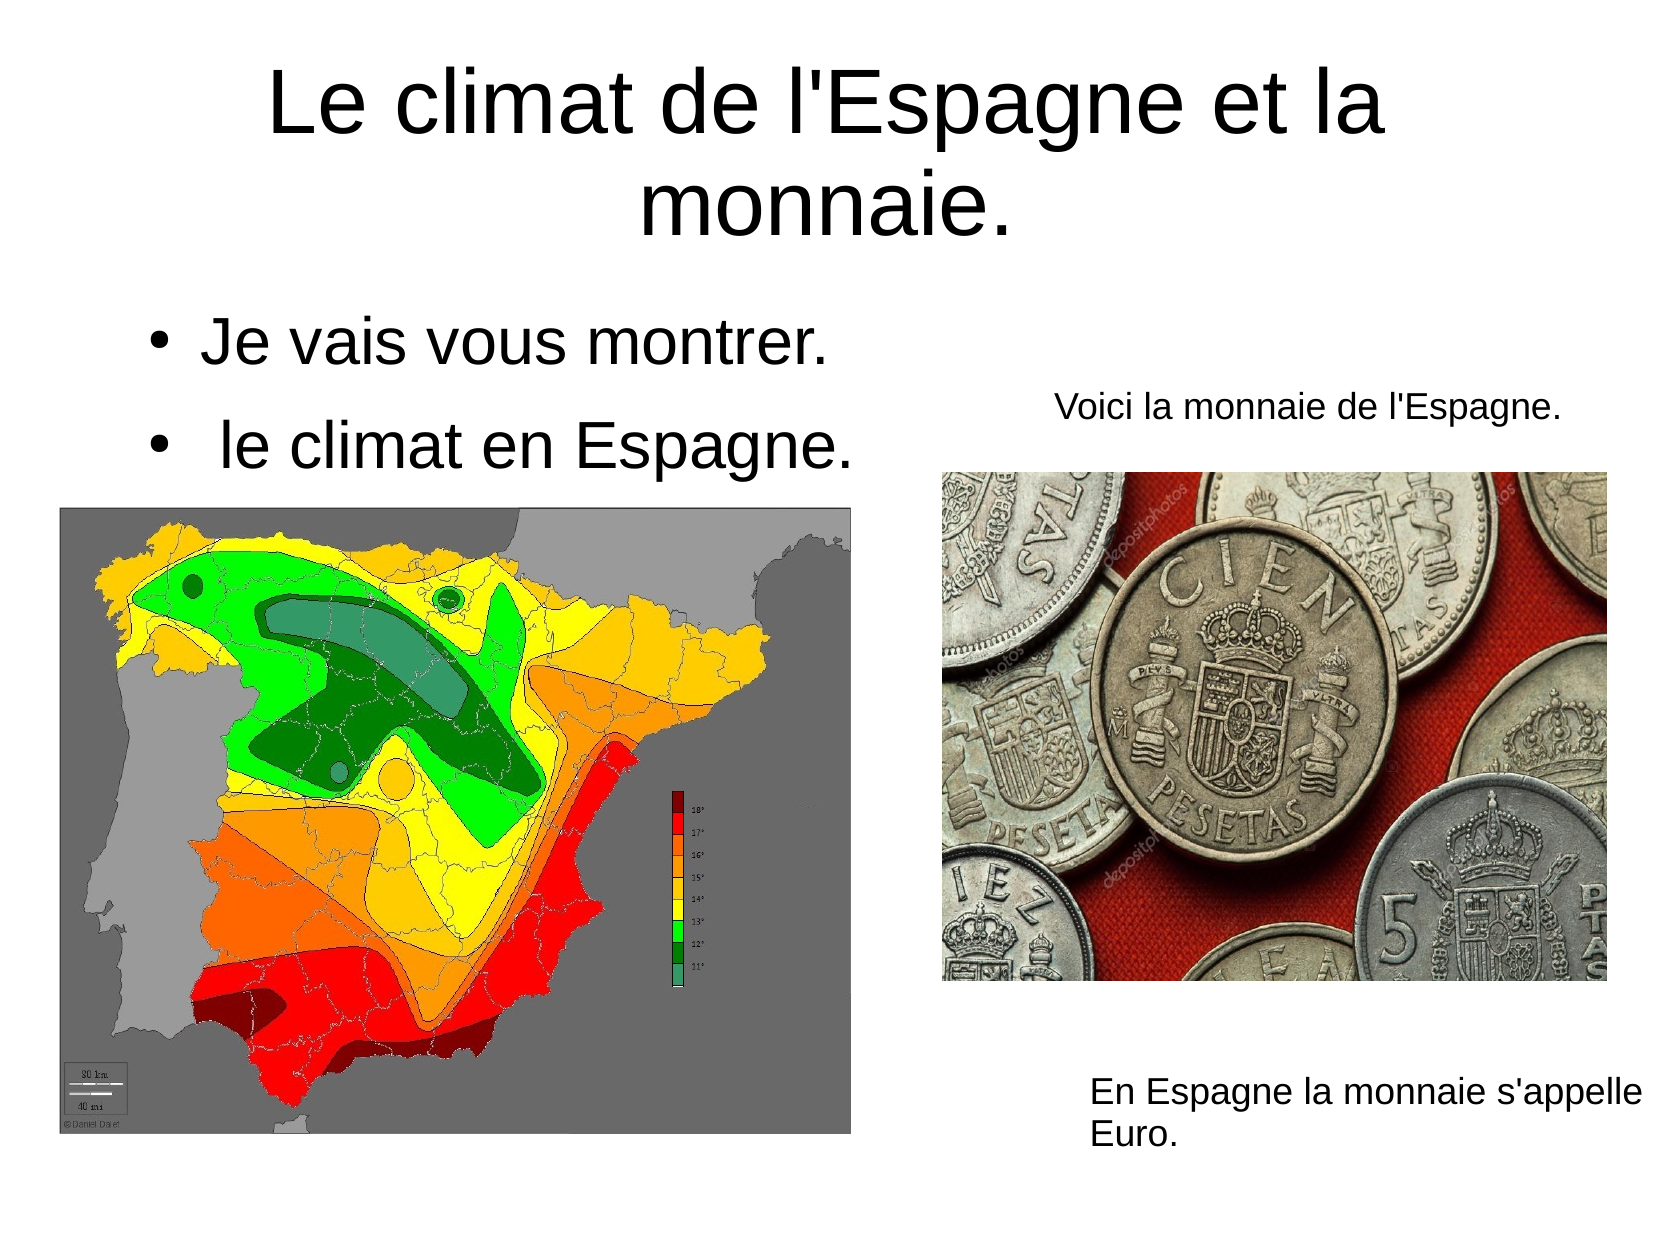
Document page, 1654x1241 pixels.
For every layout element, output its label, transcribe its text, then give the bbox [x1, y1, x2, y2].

text_box En Espagne la monnaie s'appelle Euro. [1074, 1062, 1654, 1162]
list Je vais vous montrer. le climat en Espagne. [129, 303, 1619, 1123]
picture [59, 507, 851, 1134]
title Le climat de l'Espagne et la monnaie. [82, 49, 1571, 257]
picture [942, 472, 1607, 981]
text_box Voici la monnaie de l'Espagne. [1039, 377, 1583, 435]
